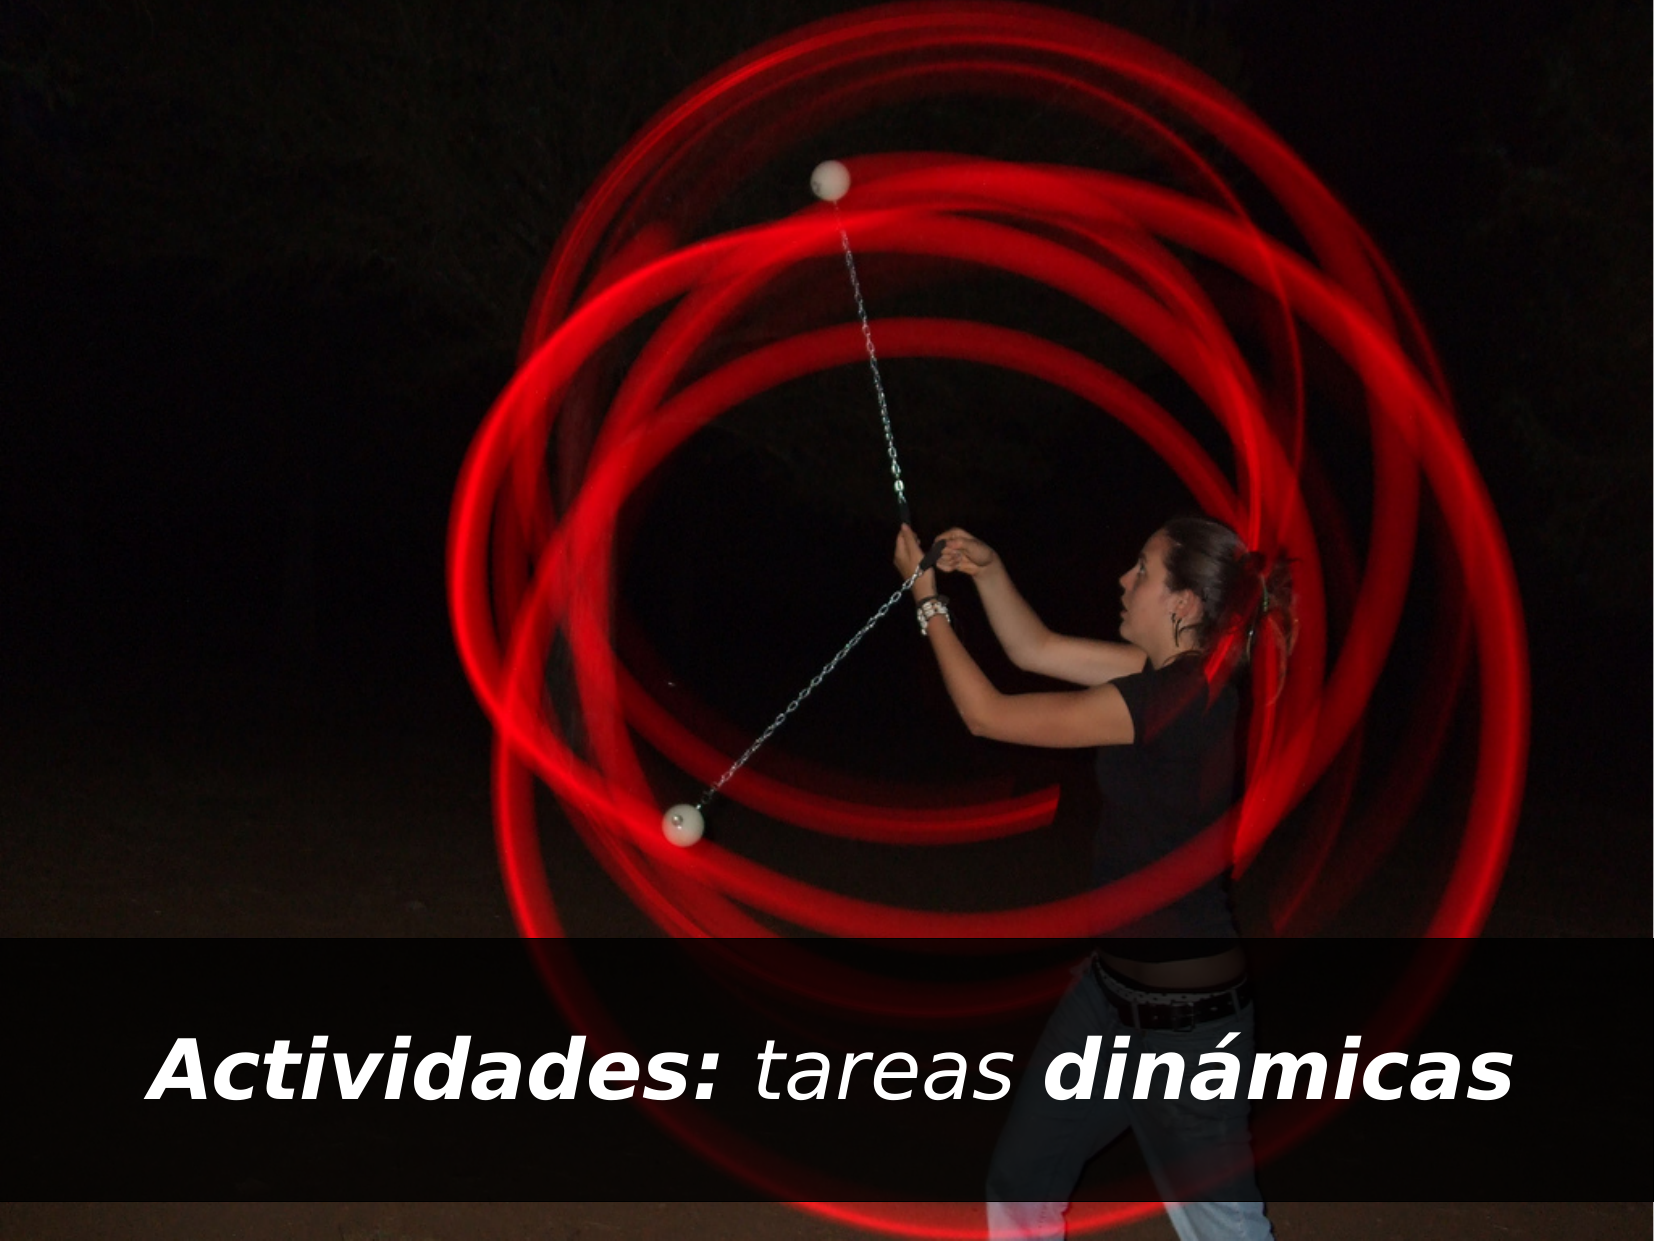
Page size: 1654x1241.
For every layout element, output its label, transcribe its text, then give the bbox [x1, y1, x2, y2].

picture [0, 0, 1654, 938]
picture [0, 1202, 1654, 1241]
text_box Actividades: tareas dinámicas [0, 938, 1654, 1202]
